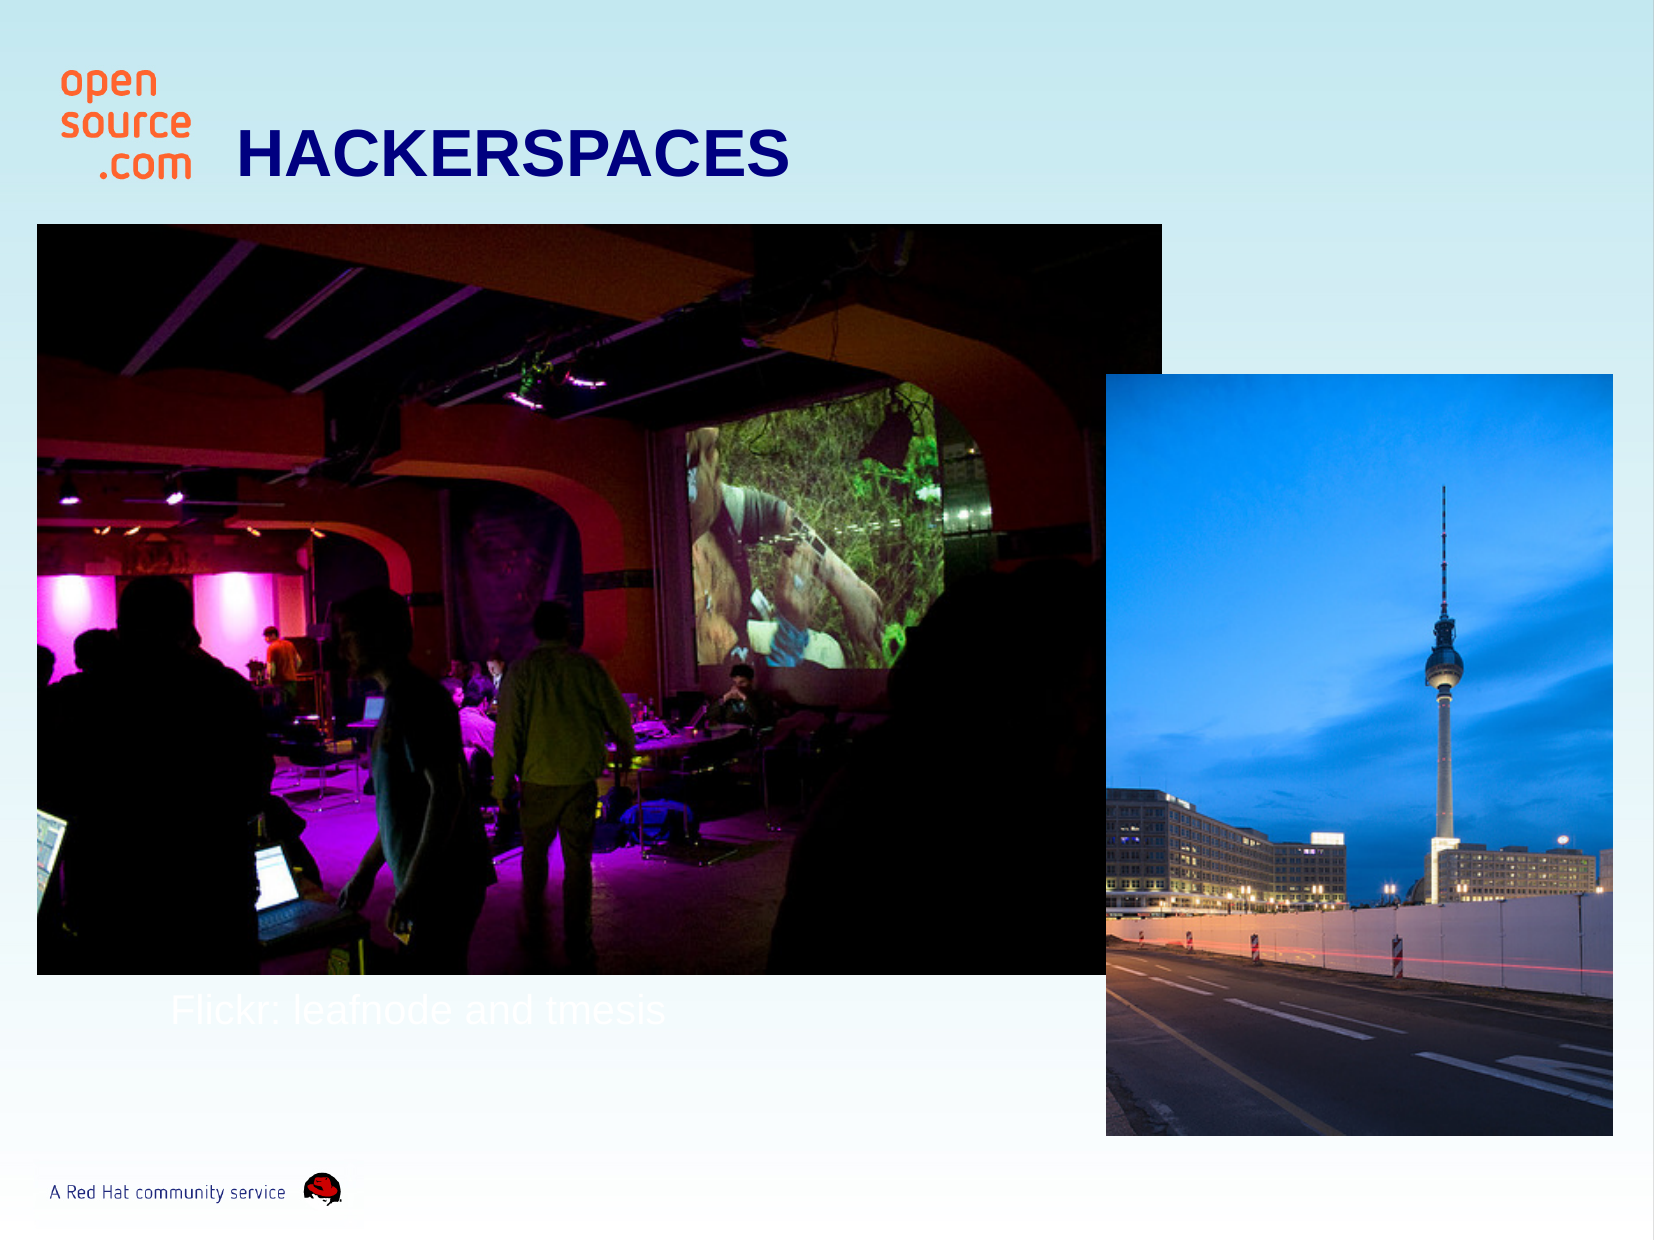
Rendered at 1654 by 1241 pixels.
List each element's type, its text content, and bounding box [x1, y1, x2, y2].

title HACKERSPACES [236, 49, 1654, 257]
subtitle Flickr: leafnode and tmesis [0, 487, 1163, 1241]
picture [0, 0, 1654, 1241]
